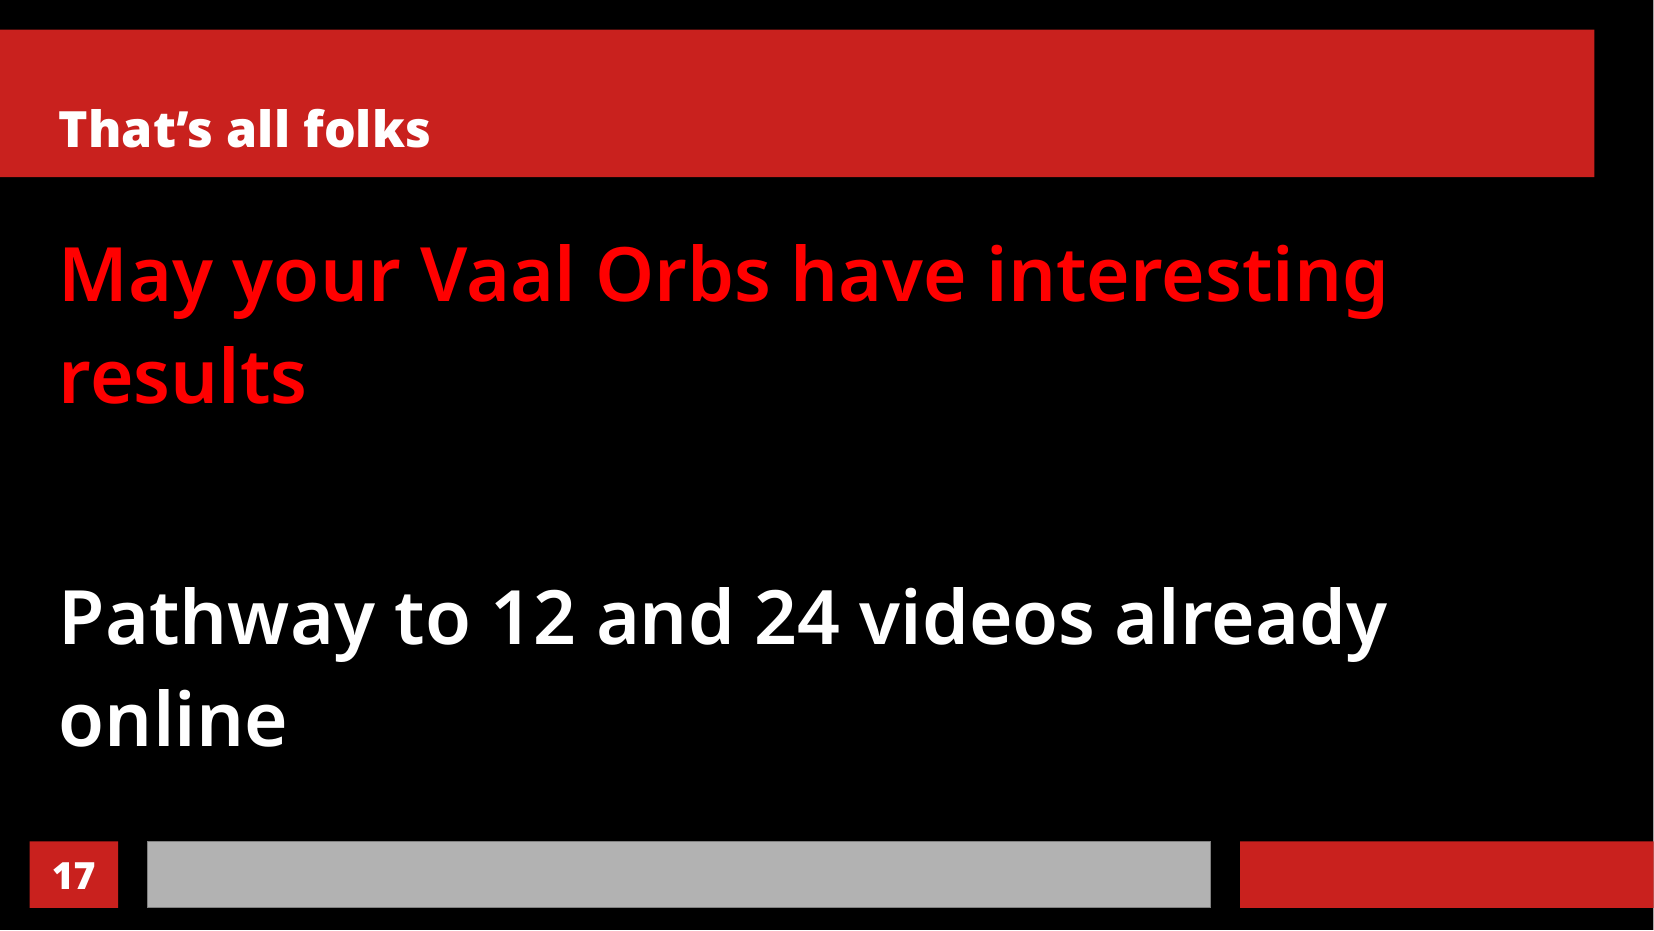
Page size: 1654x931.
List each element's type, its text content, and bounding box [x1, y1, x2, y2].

list May your Vaal Orbs have interesting results Pathway to 12 and 24 videos already online [59, 221, 1565, 798]
title That’s all folks [59, 44, 1595, 163]
